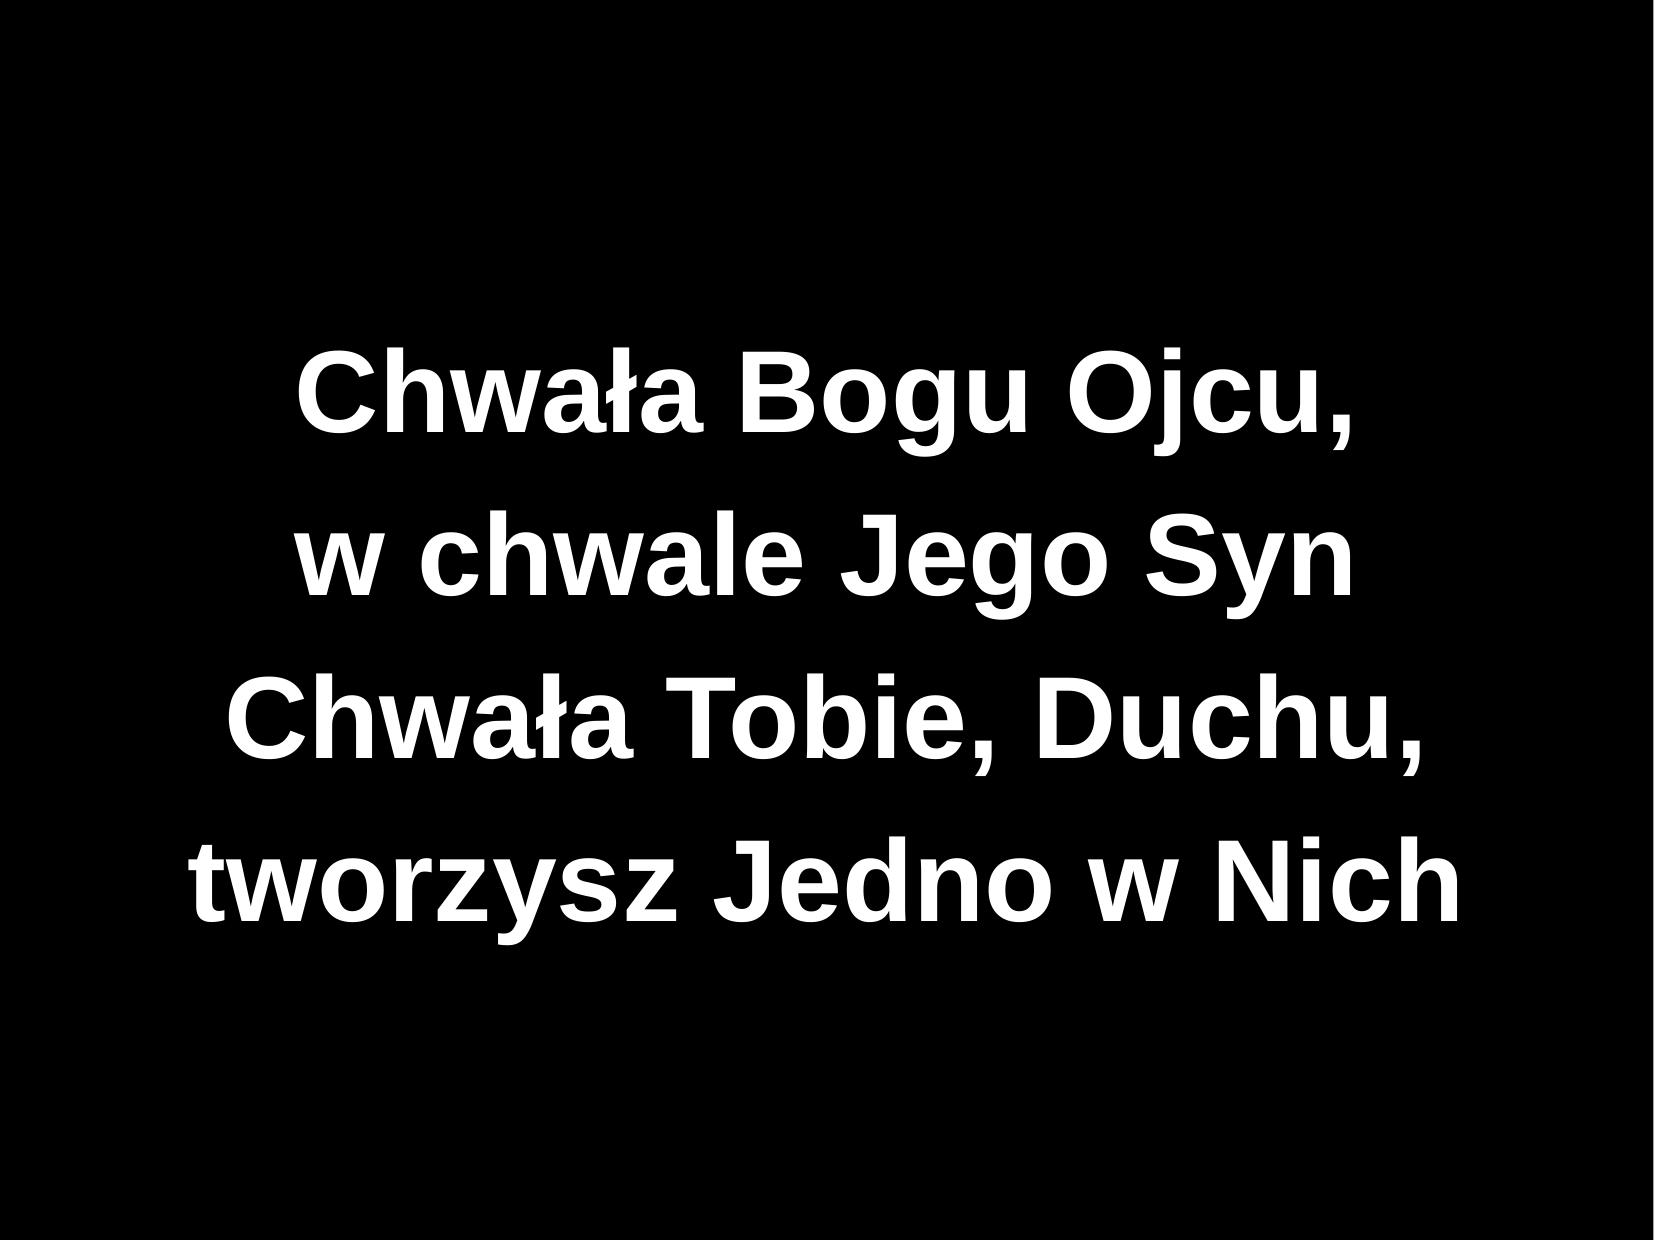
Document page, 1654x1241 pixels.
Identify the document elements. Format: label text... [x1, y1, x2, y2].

subtitle Chwała Bogu Ojcu, w chwale Jego Syn Chwała Tobie, Duchu, tworzysz Jedno w Nich [0, 0, 1654, 1241]
